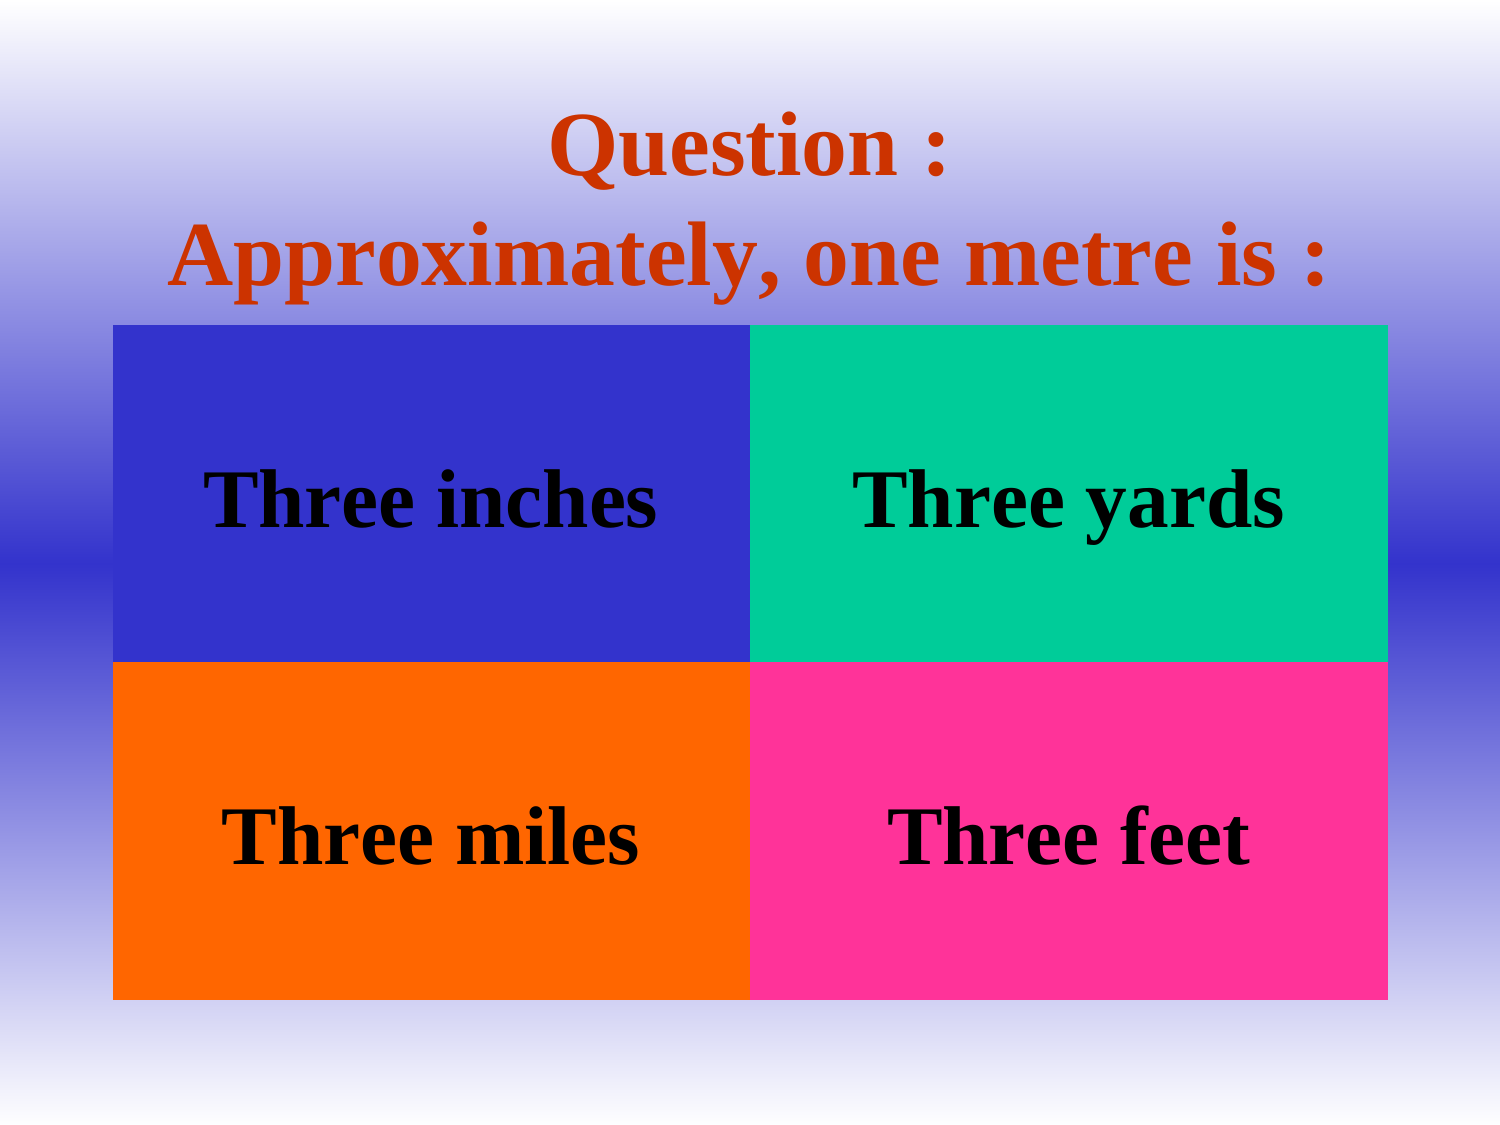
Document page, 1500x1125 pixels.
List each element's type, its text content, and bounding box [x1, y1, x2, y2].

table_header Three yards [750, 325, 1388, 662]
table_header Three inches [113, 325, 750, 662]
title Question : Approximately, one metre is : [112, 76, 1388, 312]
table_cell Three miles [113, 662, 750, 1000]
table_cell Three feet [750, 662, 1388, 1000]
